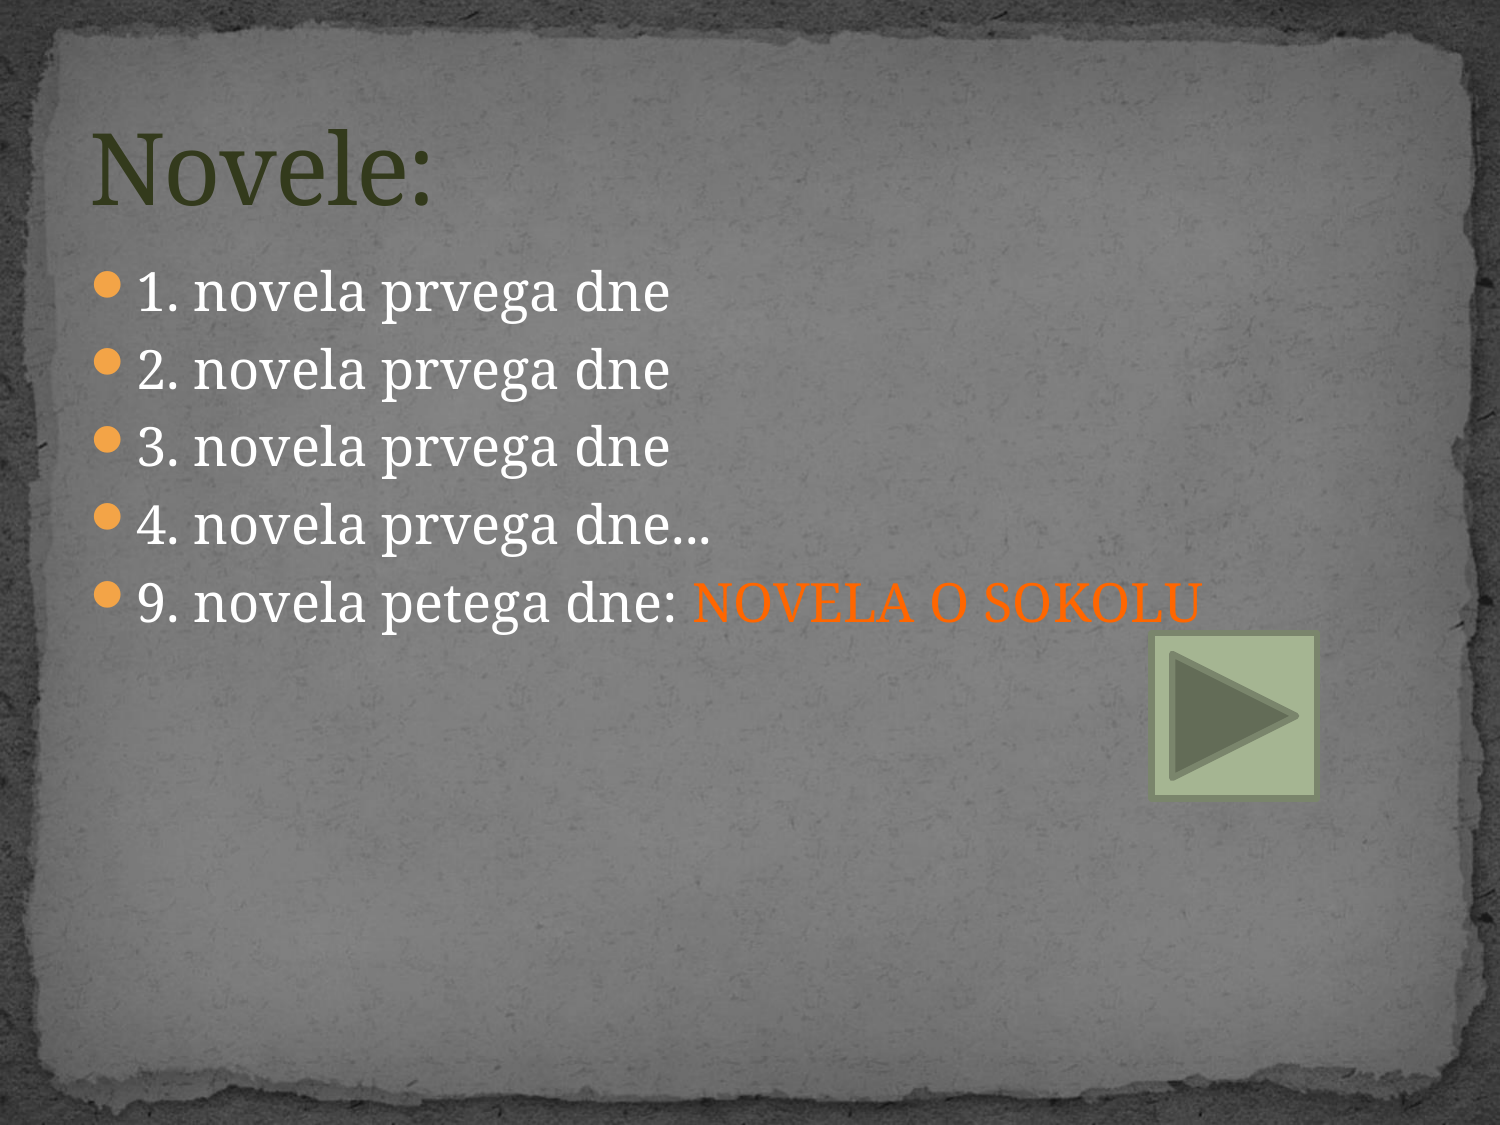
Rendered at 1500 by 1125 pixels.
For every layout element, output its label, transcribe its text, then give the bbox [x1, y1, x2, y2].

picture [0, 0, 1500, 1125]
list 1. novela prvega dne 2. novela prvega dne 3. novela prvega dne 4. novela prvega dne... 9. novela petega dne: NOVELA O SOKOLU [75, 249, 1425, 1000]
text_box [1151, 633, 1317, 799]
title Novele: [75, 45, 502, 233]
